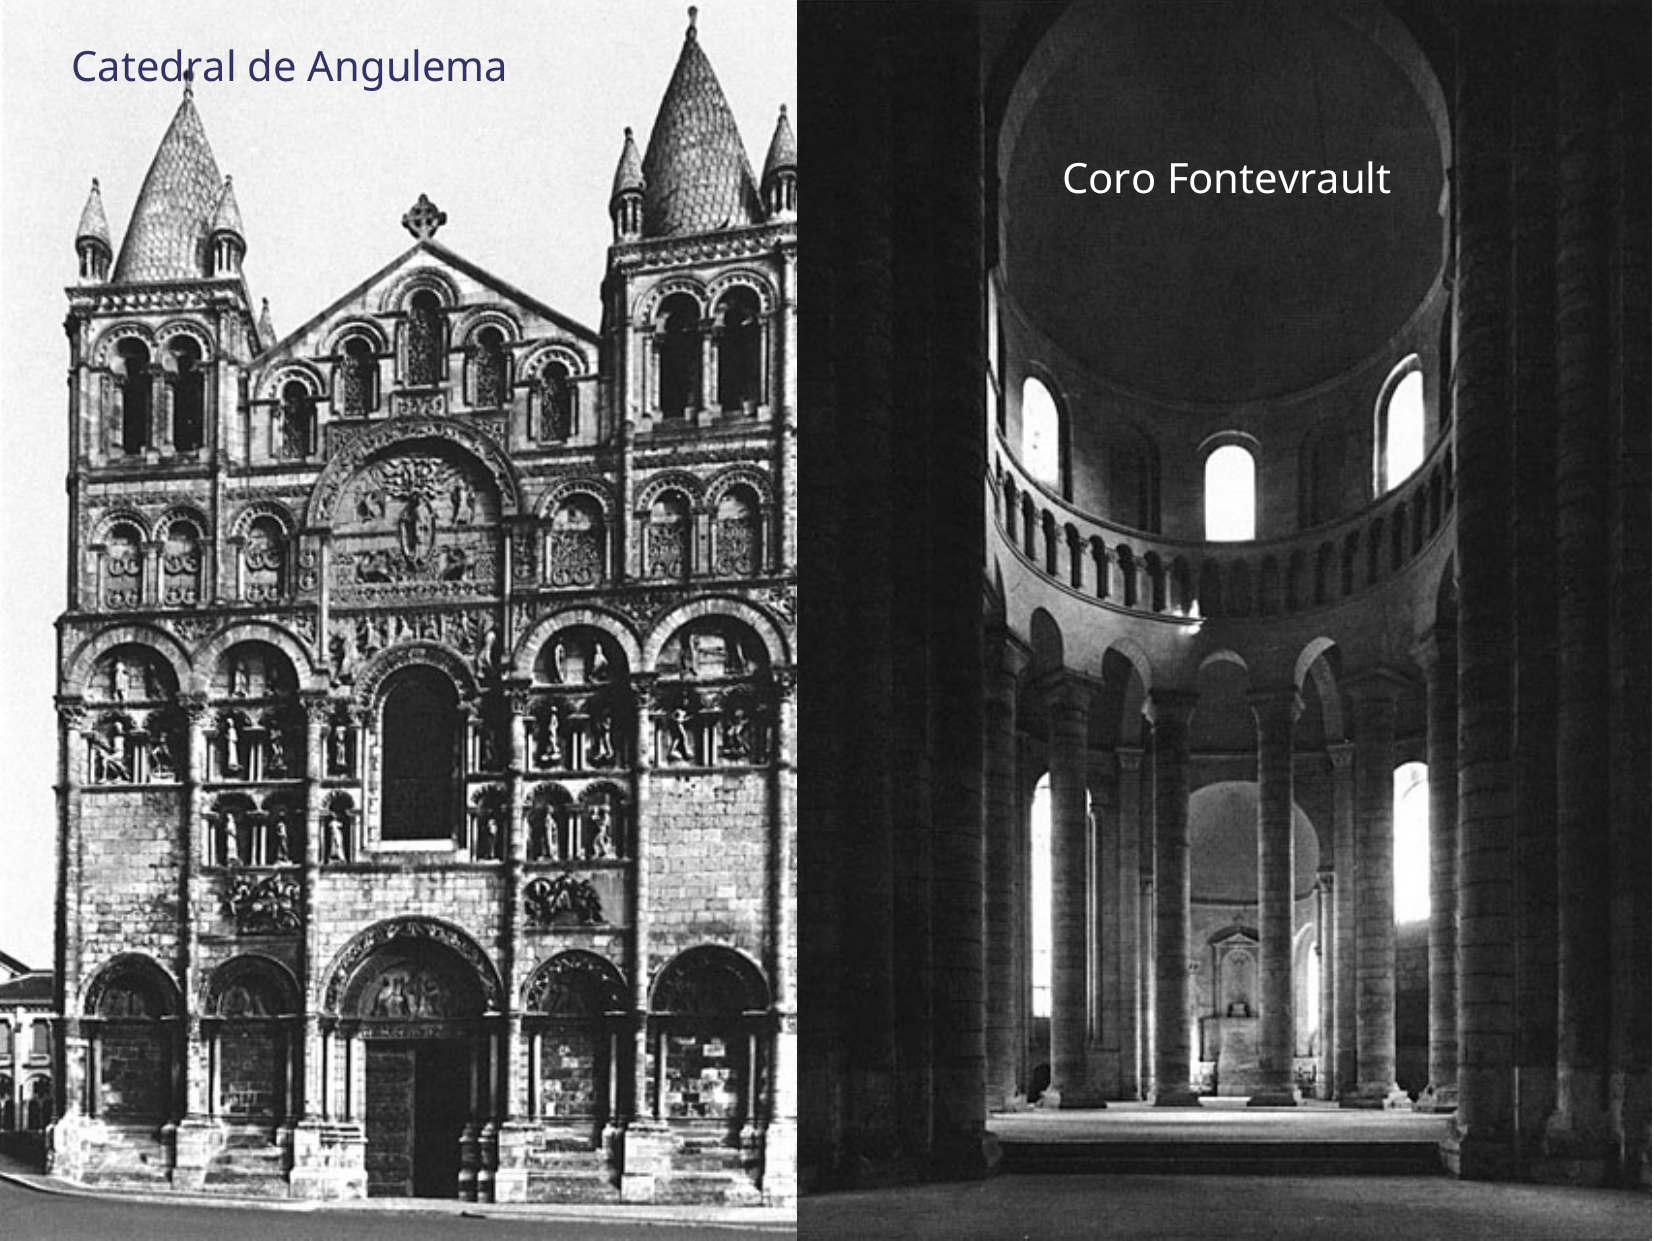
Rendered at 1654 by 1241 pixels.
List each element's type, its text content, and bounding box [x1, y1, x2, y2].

picture [0, 0, 1652, 1241]
text_box Catedral de Angulema [56, 29, 561, 95]
text_box Coro Fontevrault [1047, 141, 1418, 207]
